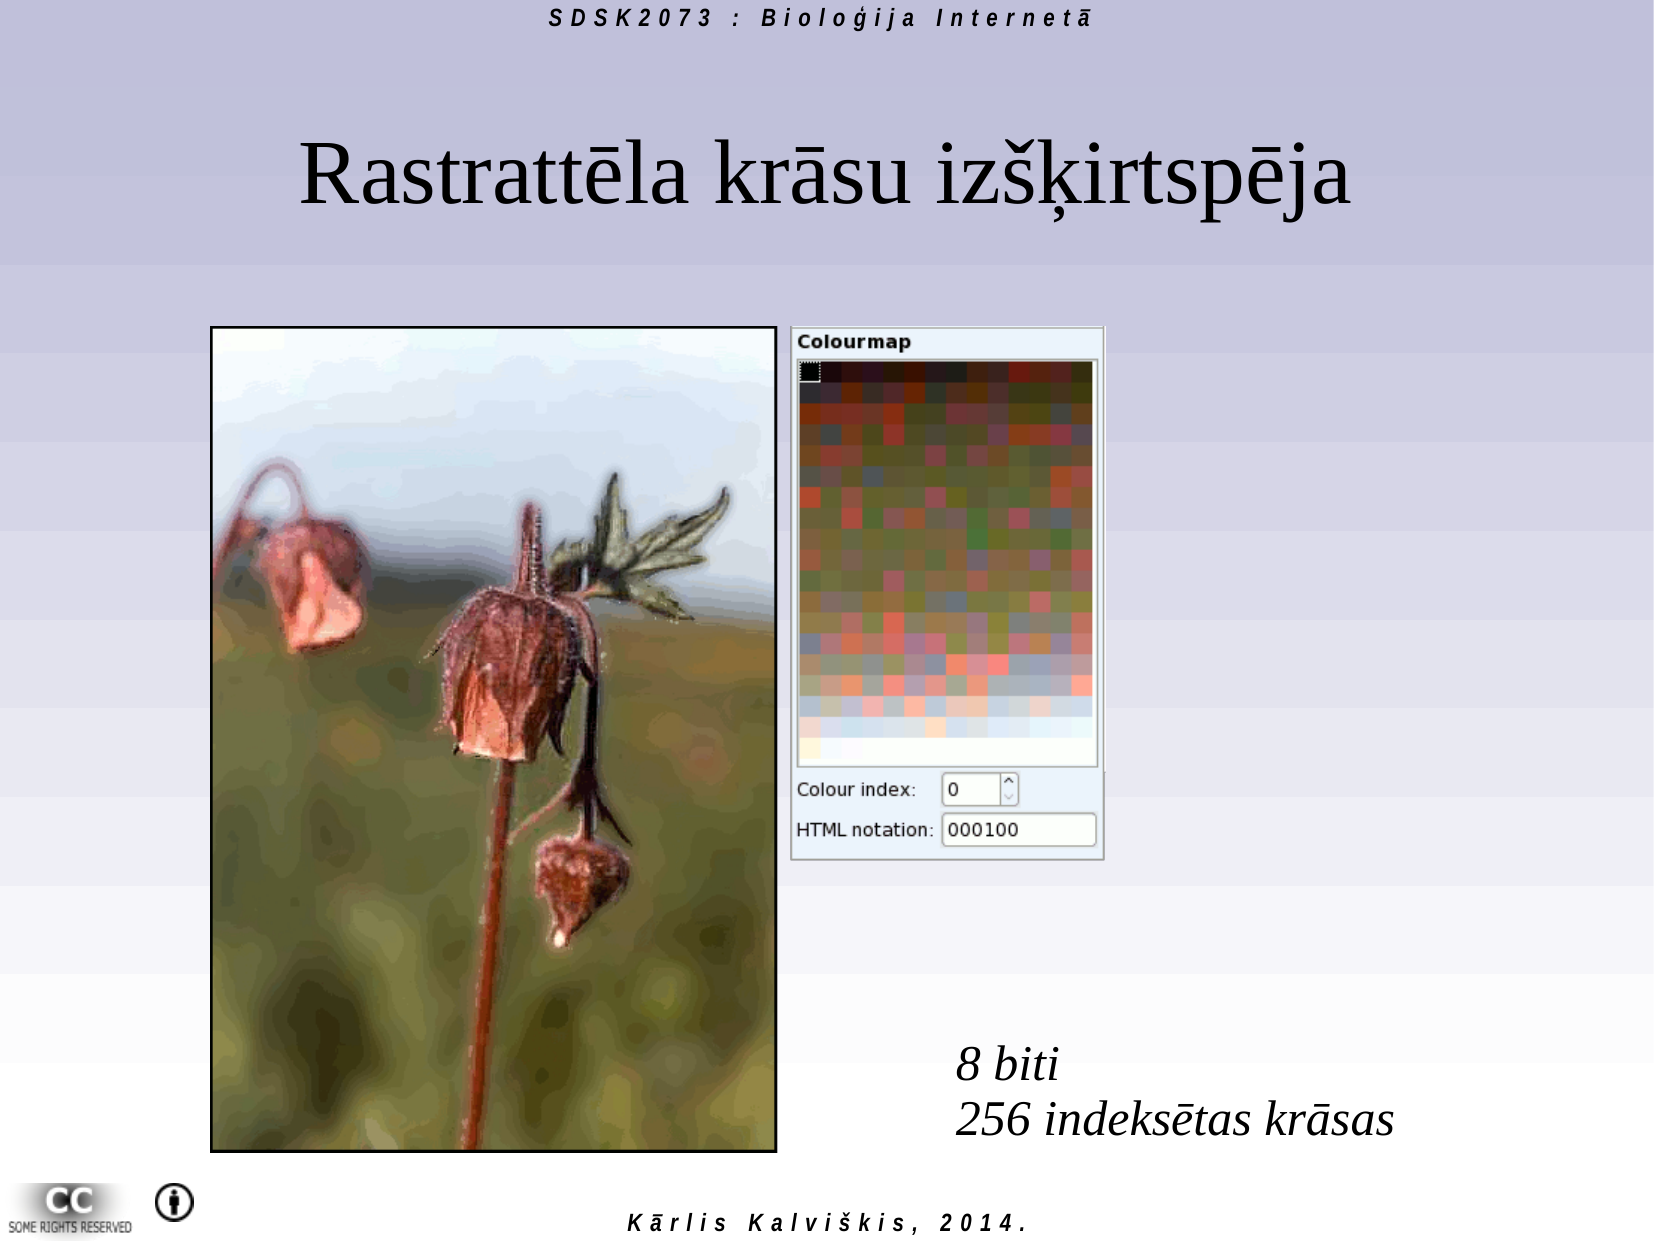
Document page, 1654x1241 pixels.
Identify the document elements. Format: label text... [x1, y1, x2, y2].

text_box 8 biti 256 indeksētas krāsas [955, 1036, 1396, 1147]
title Rastrattēla krāsu izšķirtspēja [29, 49, 1625, 296]
picture [0, 0, 1654, 1241]
